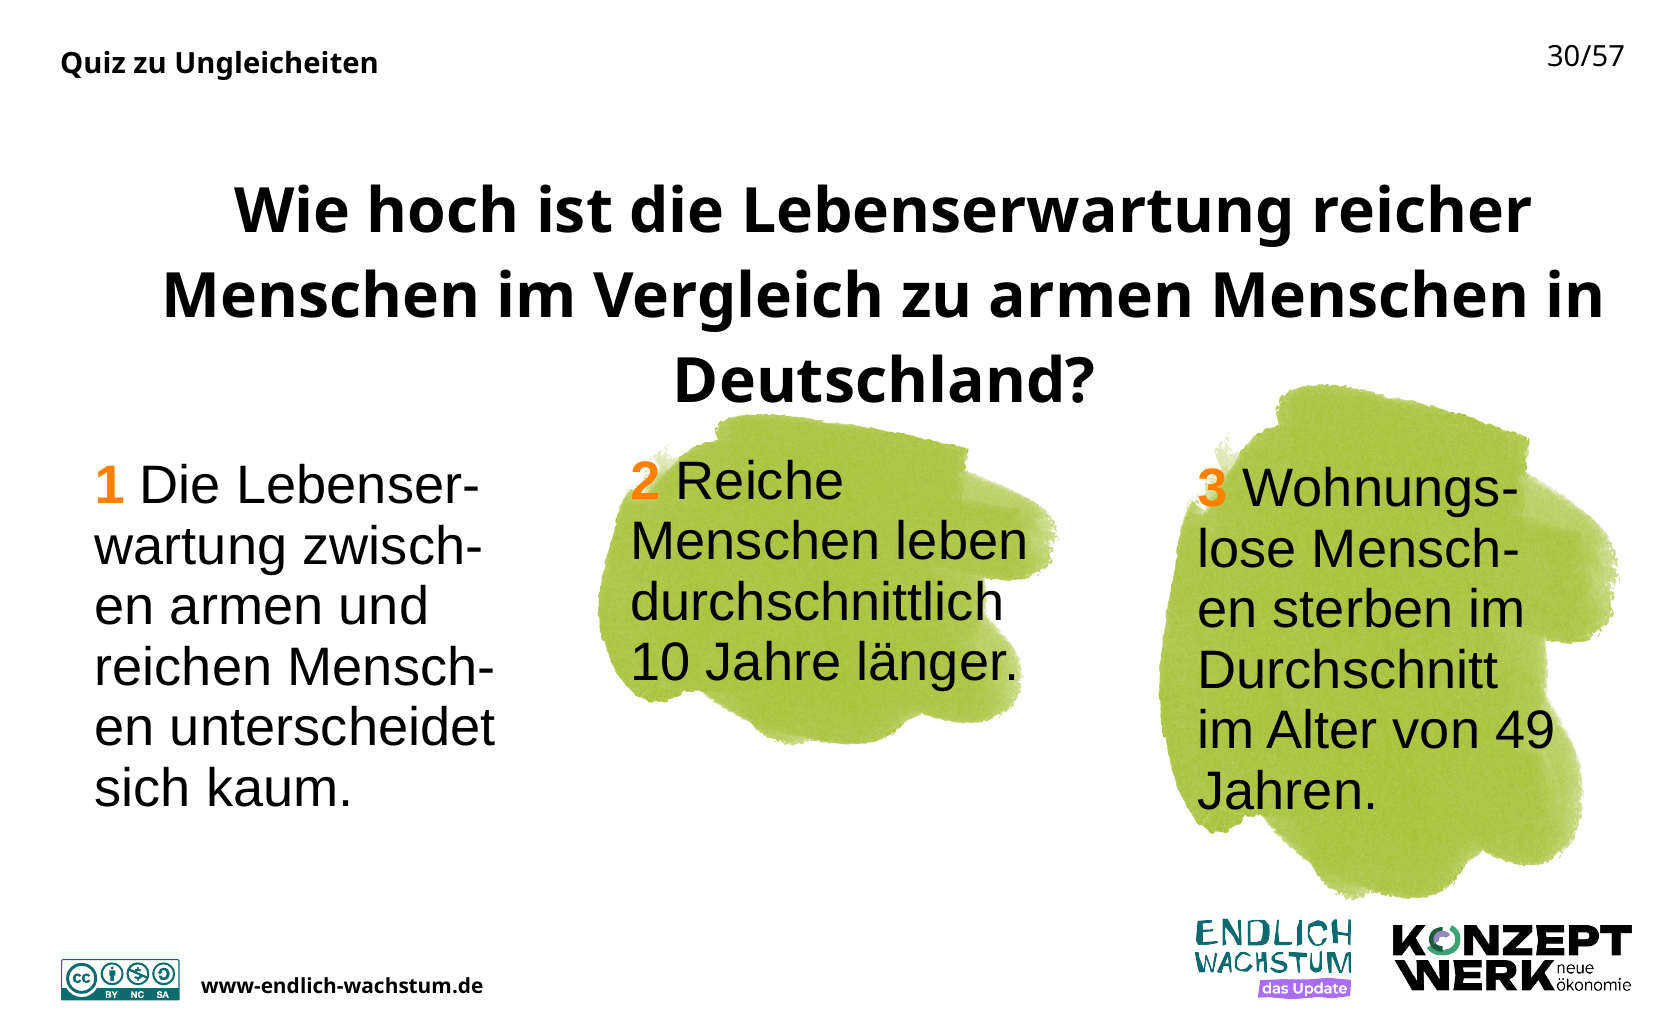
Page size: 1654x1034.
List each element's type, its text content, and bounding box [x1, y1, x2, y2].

text_box 3 Wohnungs-lose Mensch-en sterben im Durchschnitt im Alter von 49 Jahren. [1111, 450, 1573, 829]
title Wie hoch ist die Lebenserwartung reicher Menschen im Vergleich zu armen Menschen in Deutschland? [140, 0, 1629, 587]
picture [1387, 917, 1636, 997]
text_box 1 Die Lebenser-wartung zwisch-en armen und reichen Mensch-en unterscheidet sich kaum. [8, 447, 532, 826]
text_box 2 Reiche Menschen leben durchschnittlich 10 Jahre länger. [544, 442, 1086, 708]
picture [597, 413, 1060, 442]
picture [597, 708, 1060, 746]
picture [1158, 383, 1621, 1011]
